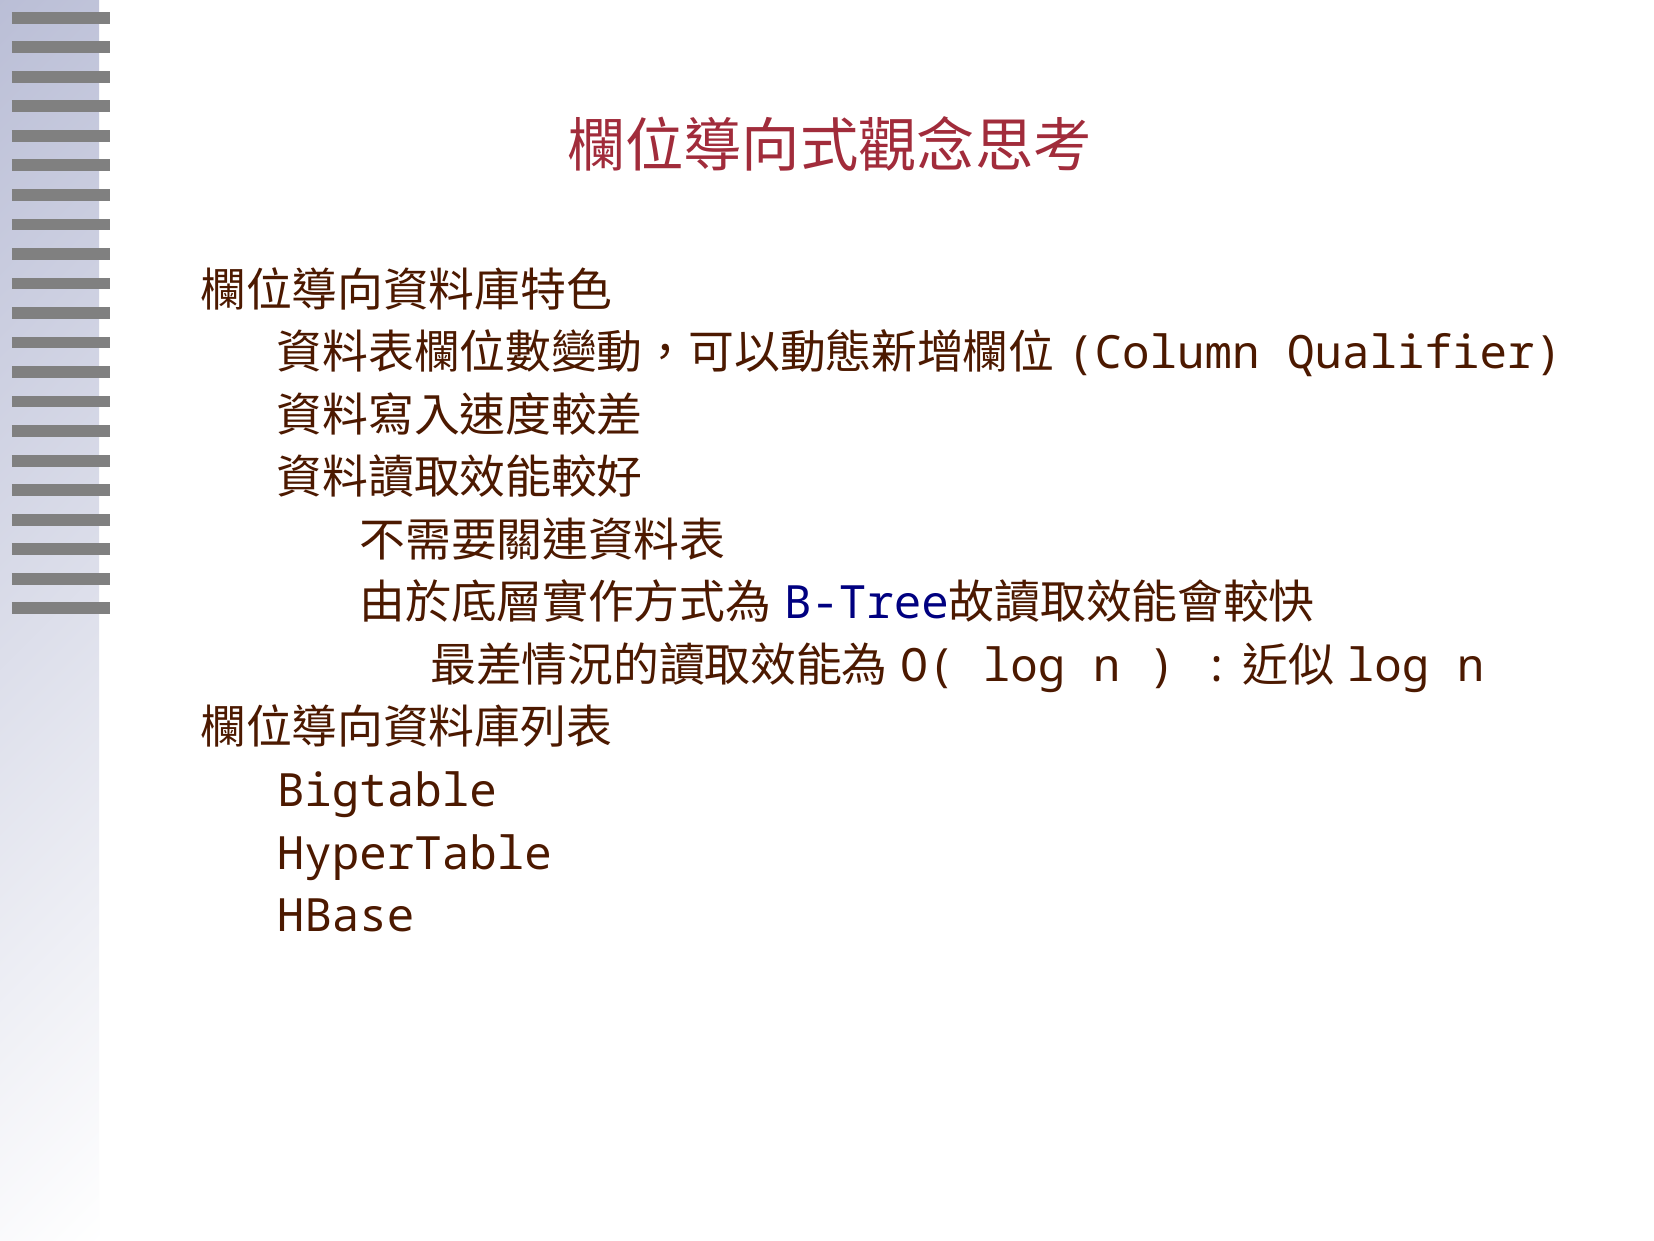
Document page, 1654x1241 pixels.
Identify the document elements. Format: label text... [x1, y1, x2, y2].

title 欄位導向式觀念思考 [123, 50, 1536, 237]
list 欄位導向資料庫特色 資料表欄位數變動，可以動態新增欄位(Column Qualifier) 資料寫入速度較差 資料讀取效能較好 不需要關連資料表 由於底層實作方式為B-Tree故讀取效能會較快 最差情況的讀取效能為O( log n ) :近似log n 欄位導向資料庫列表 Bigtable HyperTable HBase [182, 257, 1595, 1152]
